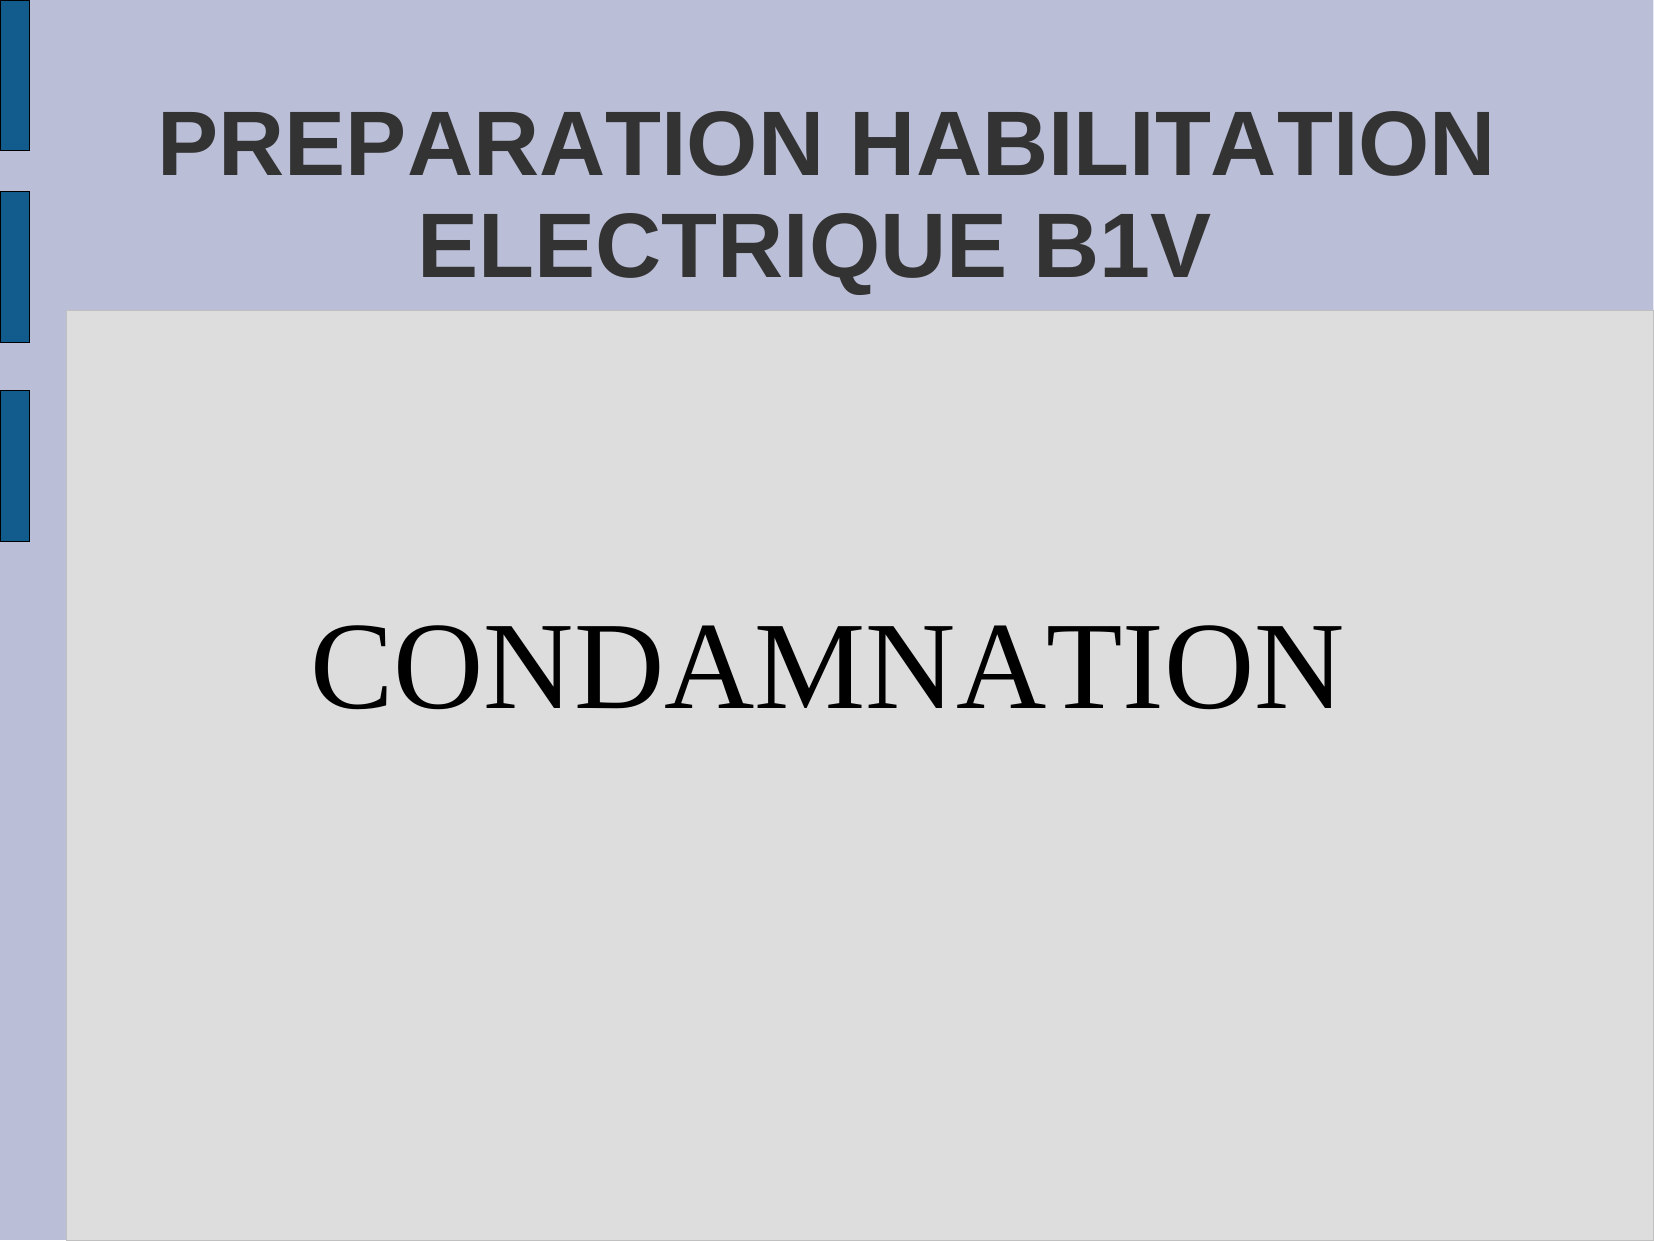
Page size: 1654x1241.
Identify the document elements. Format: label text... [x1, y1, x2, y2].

title PREPARATION HABILITATION ELECTRIQUE B1V [121, 91, 1534, 299]
text_box CONDAMNATION [121, 344, 1534, 1127]
